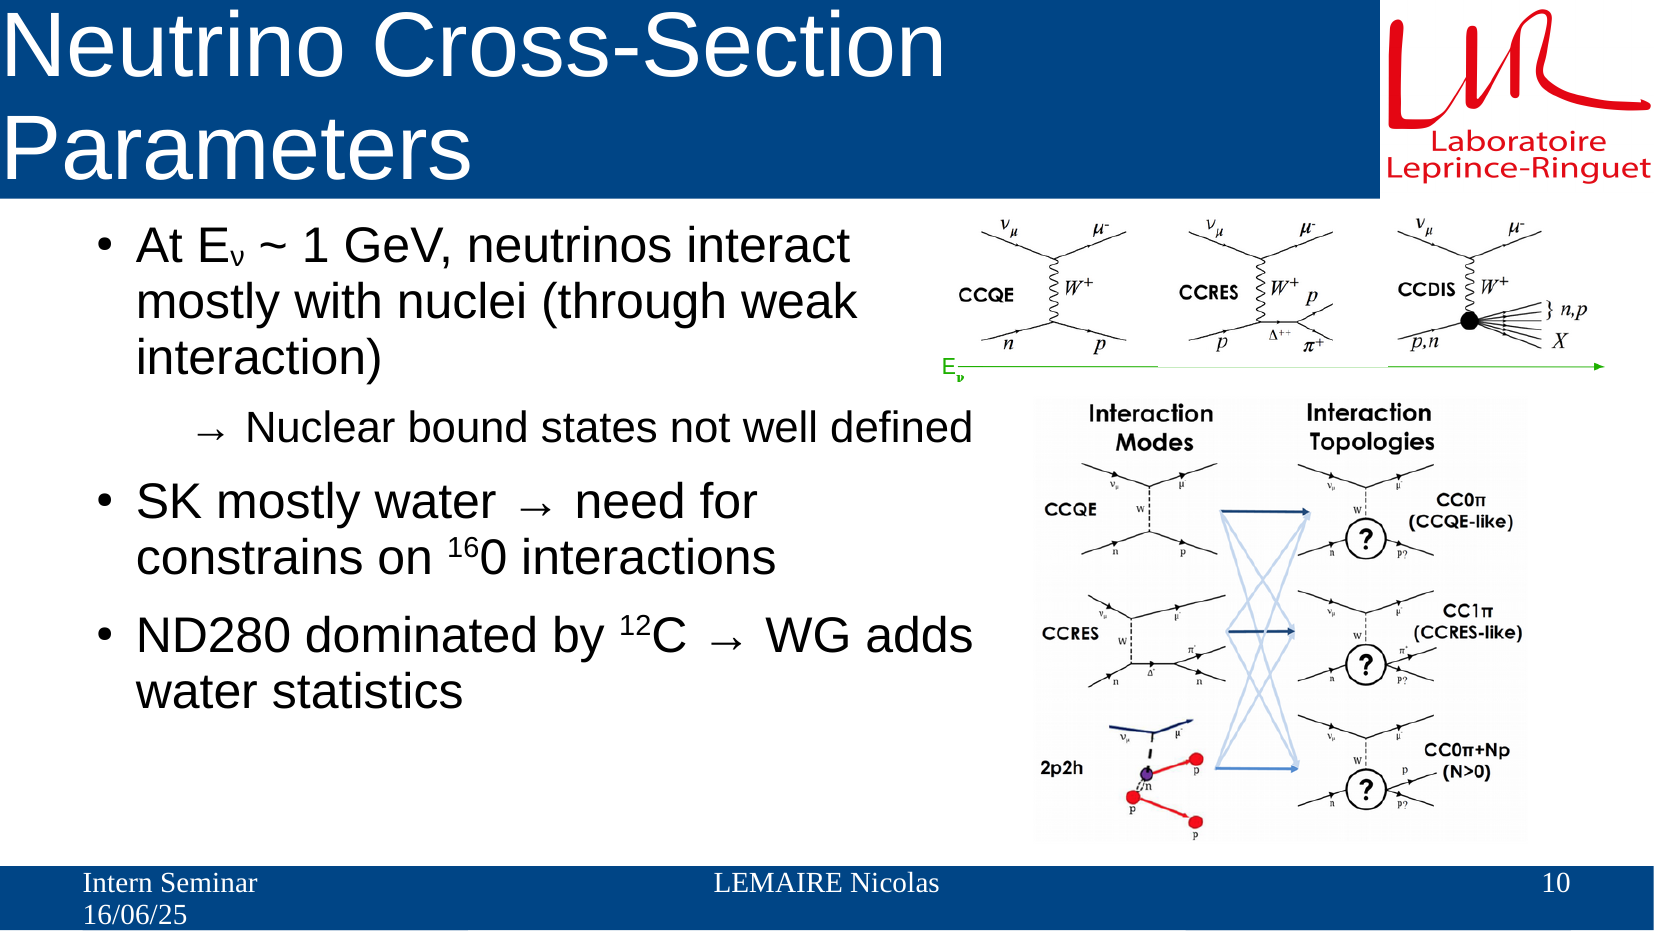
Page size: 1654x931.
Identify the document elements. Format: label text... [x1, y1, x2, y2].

picture [1380, 0, 1654, 193]
list At Eν ~ 1 GeV, neutrinos interact mostly with nuclei (through weak interaction) → Nuclear bound states not well defined SK mostly water → need for constrains on 160 interactions ND280 dominated by 12C → WG adds water statistics [82, 217, 975, 758]
picture [934, 199, 1625, 852]
title Neutrino Cross-Section Parameters [0, 0, 1380, 199]
